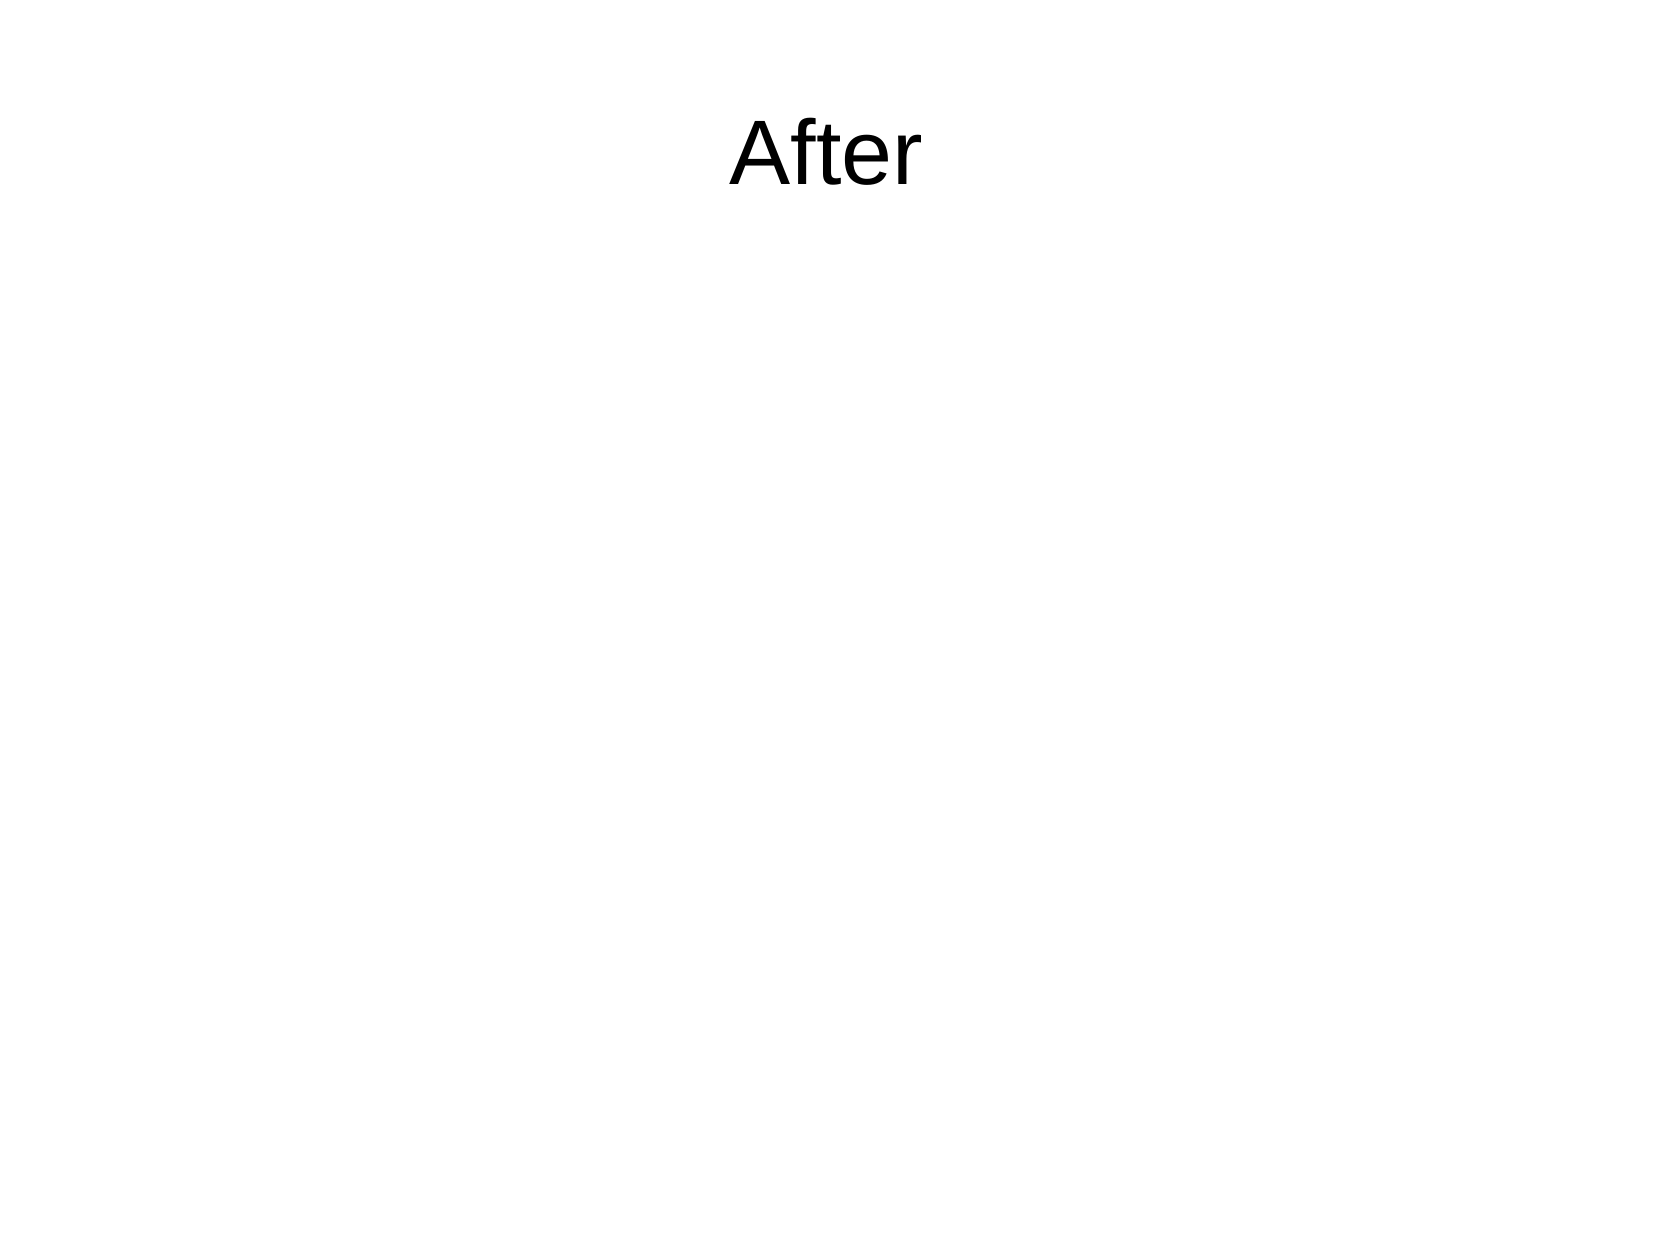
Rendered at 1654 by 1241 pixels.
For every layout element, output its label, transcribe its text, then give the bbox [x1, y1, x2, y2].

title After [82, 49, 1571, 257]
